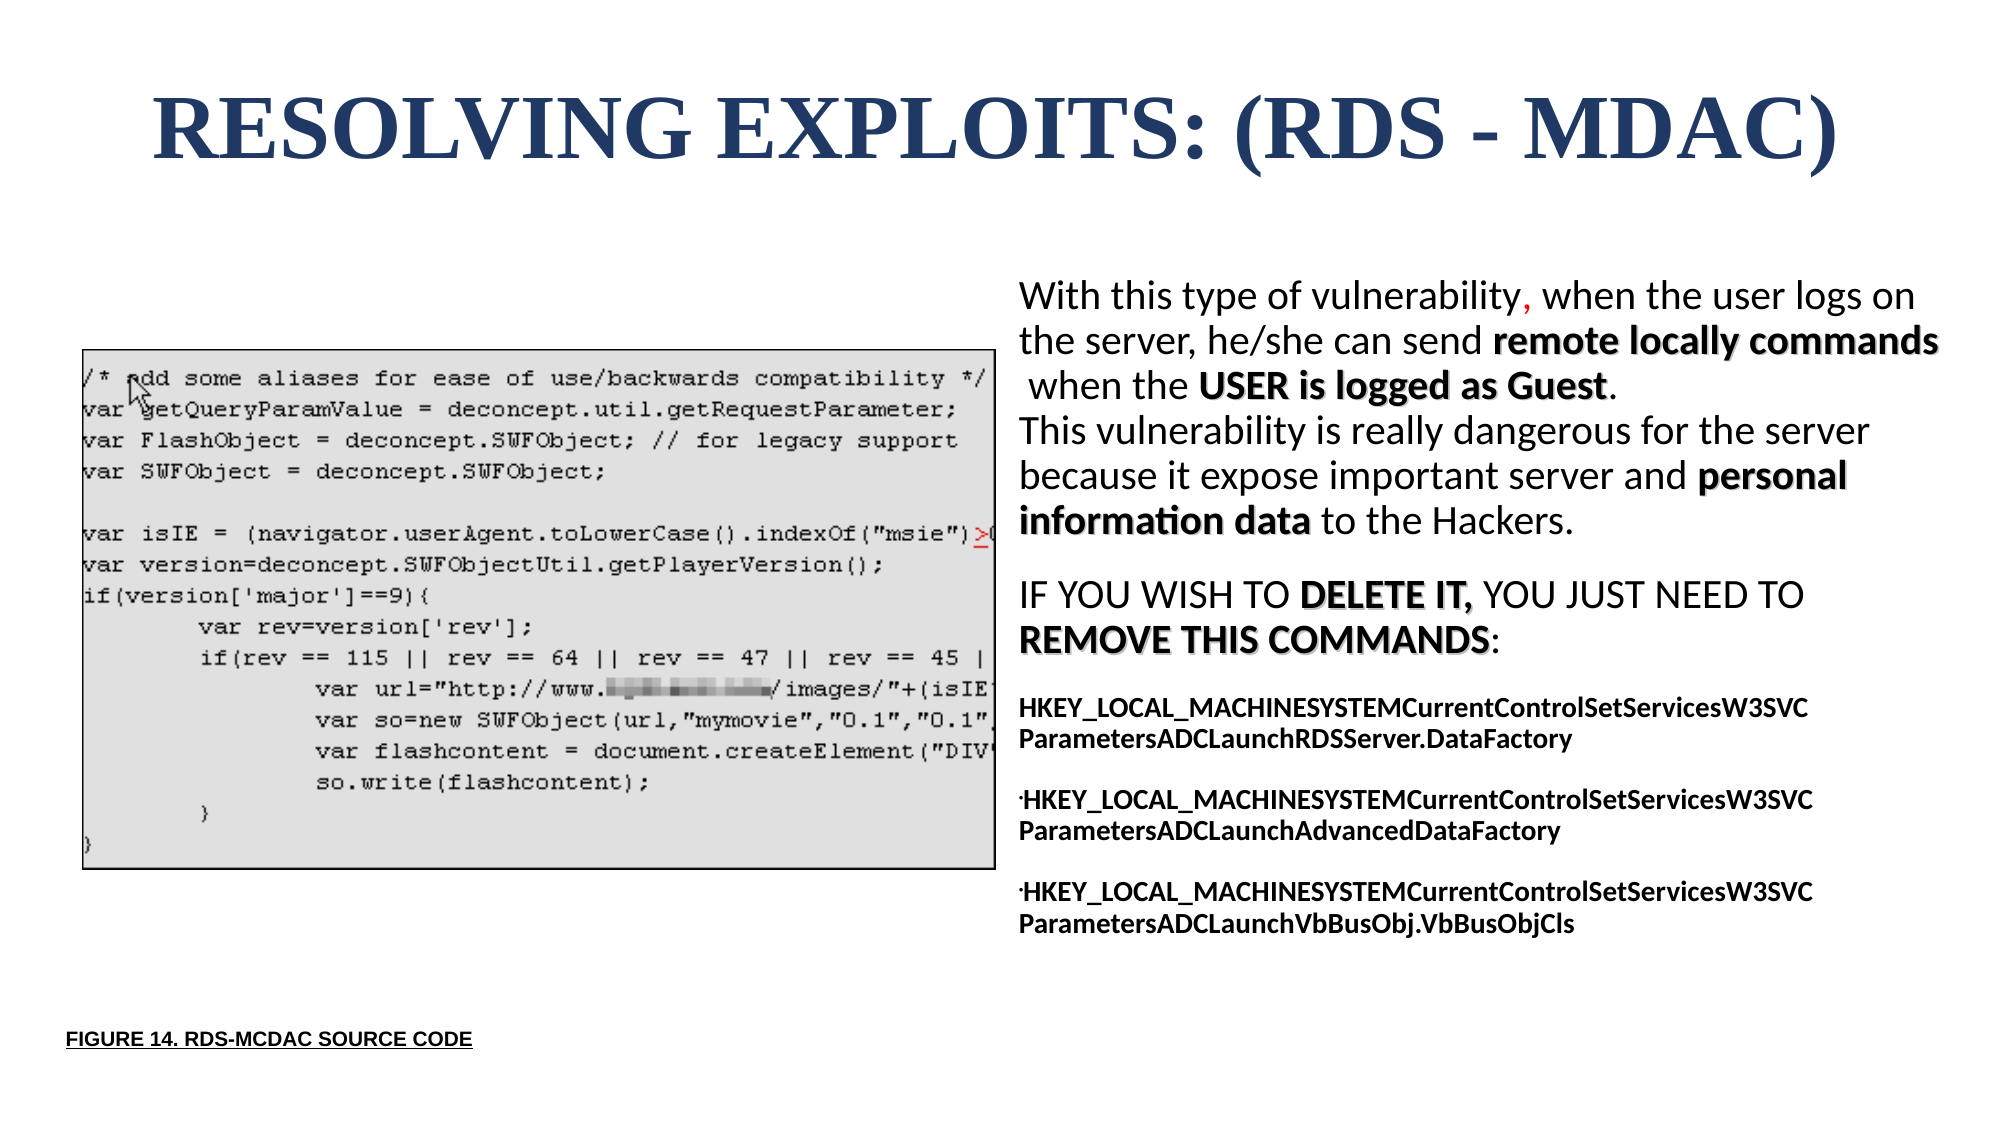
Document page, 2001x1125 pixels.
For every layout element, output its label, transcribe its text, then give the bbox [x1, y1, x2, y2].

list With this type of vulnerability, when the user logs on the server, he/she can send remote locally commands when the USER is logged as Guest. This vulnerability is really dangerous for the server because it expose important server and personal information data to the Hackers. IF YOU WISH TO DELETE IT, YOU JUST NEED TO REMOVE THIS COMMANDS: HKEY_LOCAL_MACHINESYSTEMCurrentControlSetServicesW3SVC ParametersADCLaunchRDSServer.DataFactory HKEY_LOCAL_MACHINESYSTEMCurrentControlSetServicesW3SVC ParametersADCLaunchAdvancedDataFactory HKEY_LOCAL_MACHINESYSTEMCurrentControlSetServicesW3SVC ParametersADCLaunchVbBusObj.VbBusObjCls [1003, 265, 1957, 1059]
title RESOLVING EXPLOITS: (RDS - MDAC) [137, 59, 1863, 278]
text_box FIGURE 14. RDS-MCDAC SOURCE CODE [51, 1018, 488, 1058]
picture [82, 349, 996, 870]
